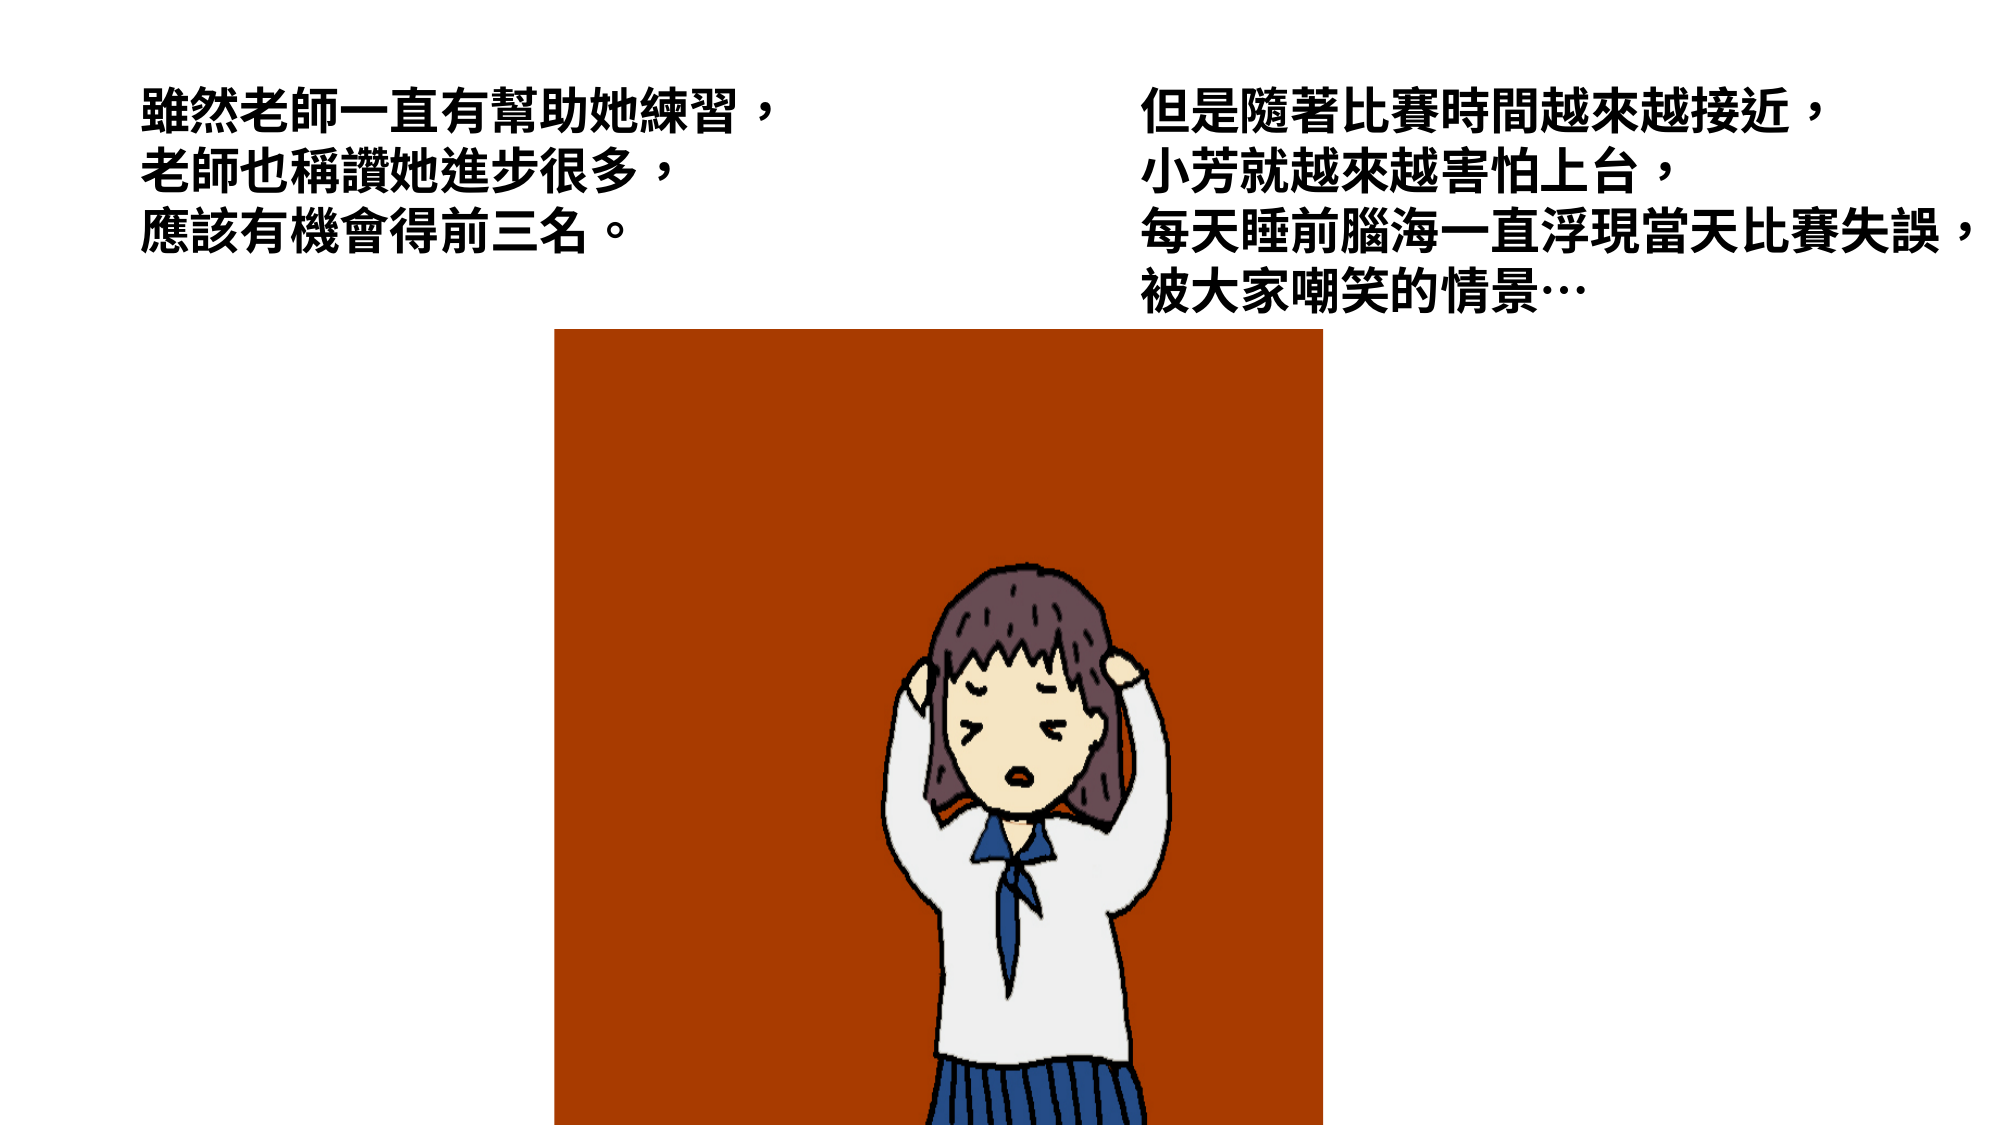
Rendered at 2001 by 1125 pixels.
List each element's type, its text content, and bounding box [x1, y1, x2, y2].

picture [554, 329, 1324, 1125]
text_box 雖然老師一直有幫助她練習， 老師也稱讚她進步很多， 應該有機會得前三名。 [125, 72, 1125, 267]
text_box 但是隨著比賽時間越來越接近， 小芳就越來越害怕上台， 每天睡前腦海一直浮現當天比賽失誤， 被大家嘲笑的情景… [1125, 72, 2000, 327]
